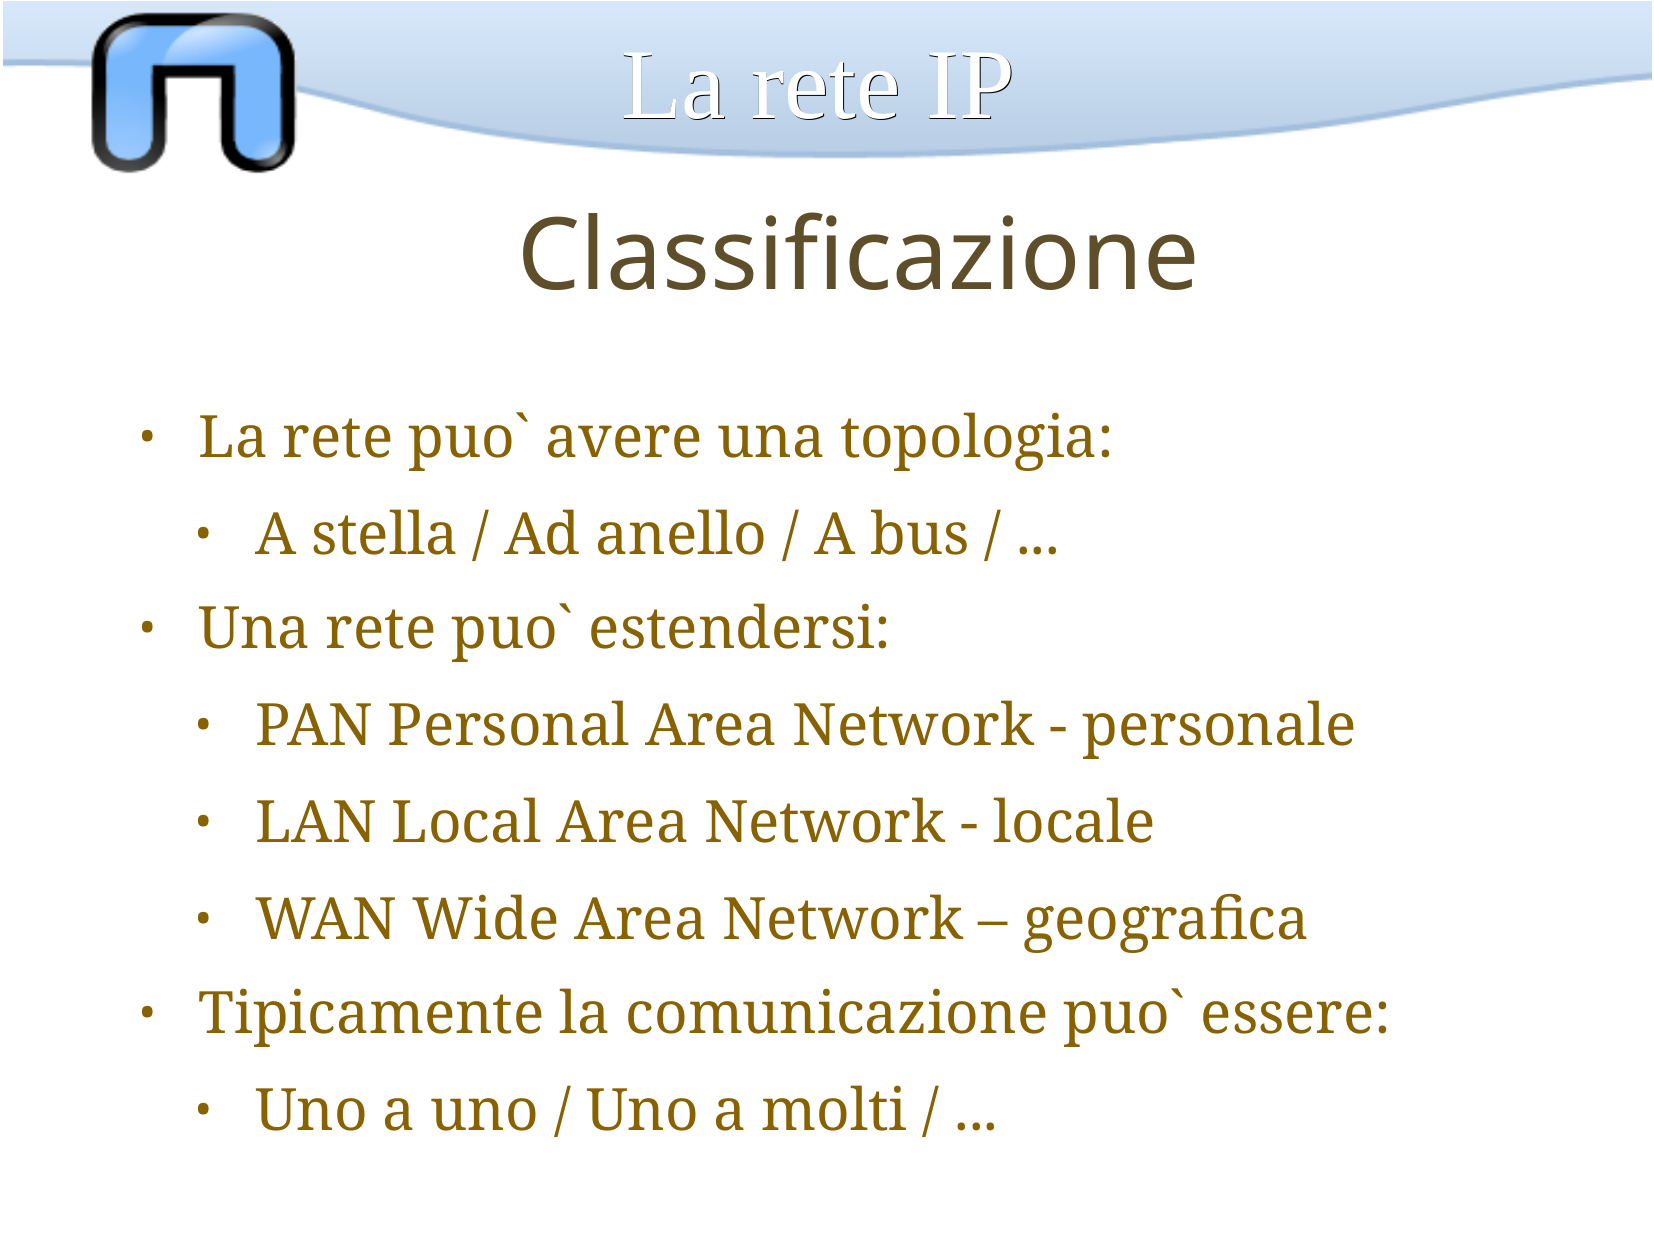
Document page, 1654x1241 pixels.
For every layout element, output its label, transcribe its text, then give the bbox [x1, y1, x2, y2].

list La rete puo` avere una topologia: A stella / Ad anello / A bus / ... Una rete puo` estendersi: PAN Personal Area Network - personale LAN Local Area Network - locale WAN Wide Area Network – geografica Tipicamente la comunicazione puo` essere: Uno a uno / Uno a molti / ... [104, 395, 1595, 1241]
text_box La rete IP [573, 29, 1063, 88]
title Classificazione [120, 88, 1598, 414]
picture [0, 0, 1654, 1241]
